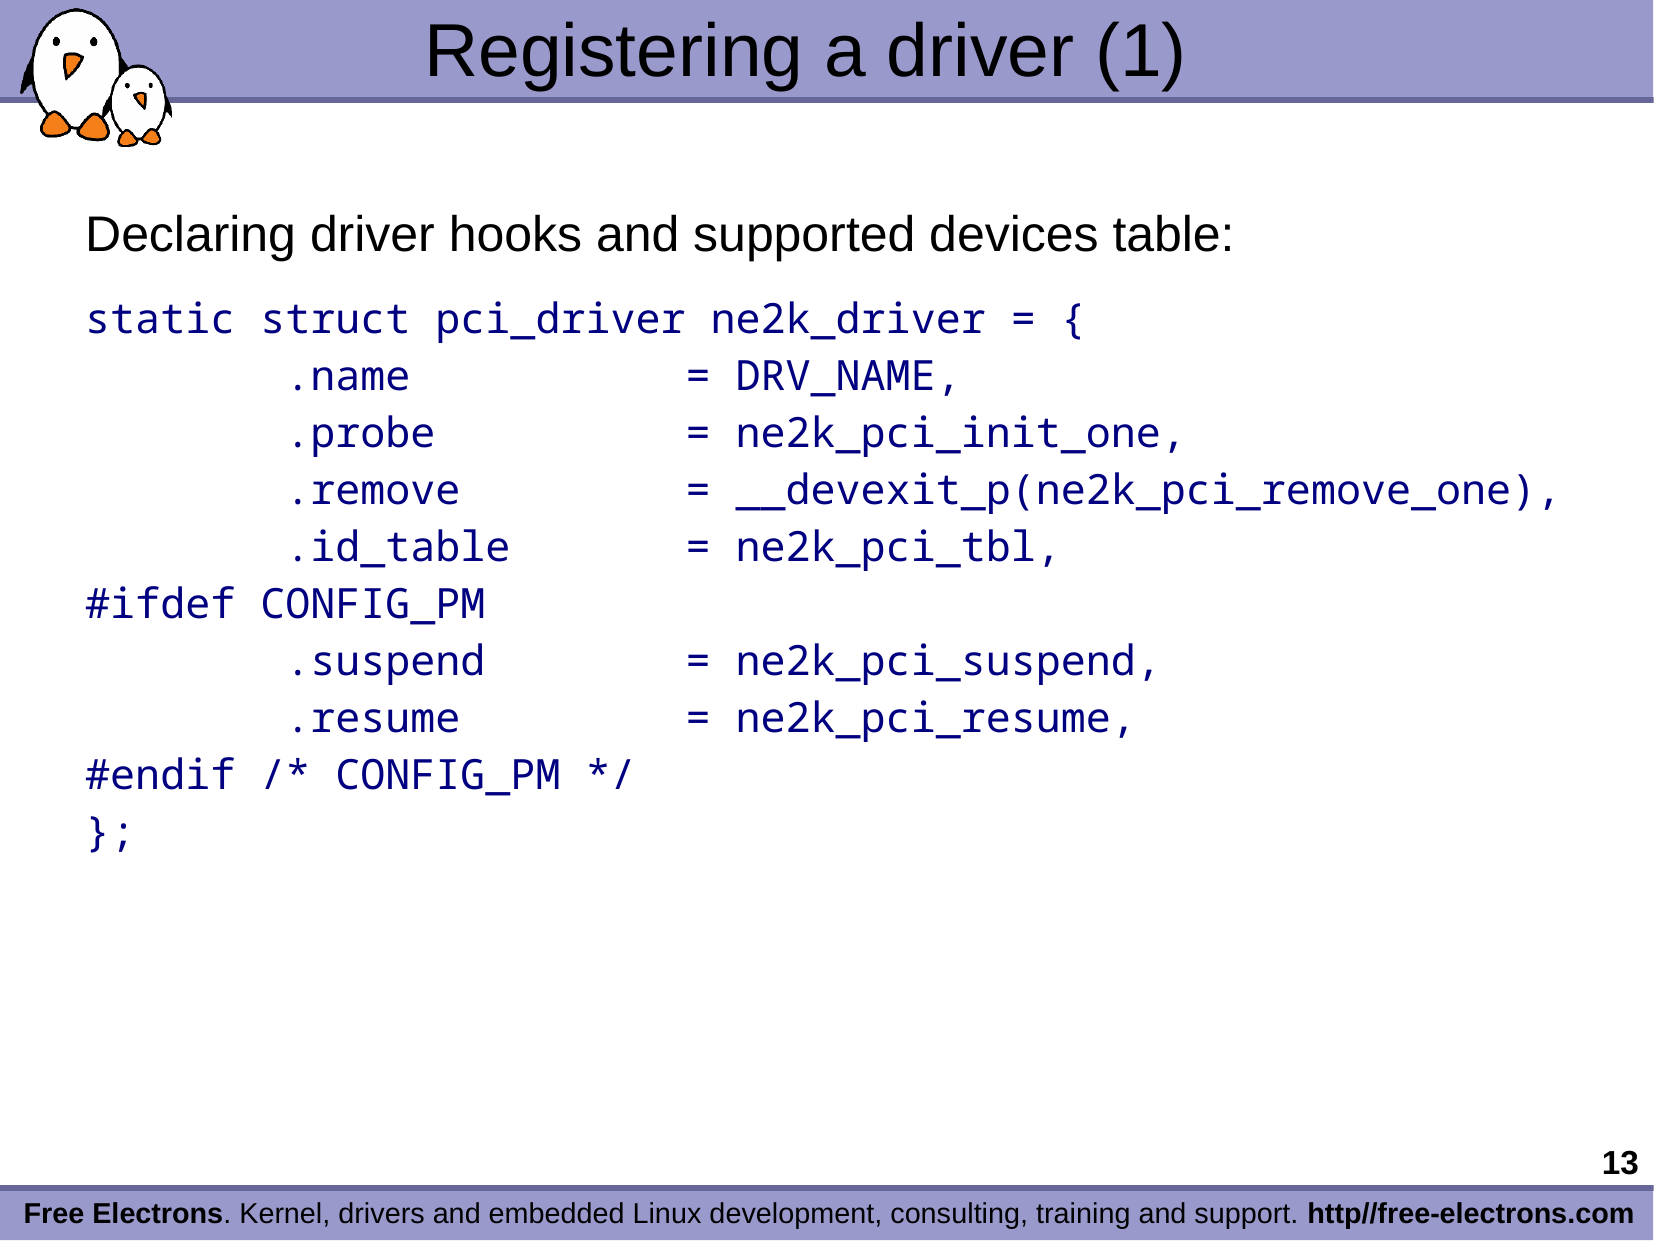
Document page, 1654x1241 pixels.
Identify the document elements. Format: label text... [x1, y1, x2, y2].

picture [20, 8, 172, 147]
list Declaring driver hooks and supported devices table: static struct pci_driver ne2k_driver = { .name = DRV_NAME, .probe = ne2k_pci_init_one, .remove = __devexit_p(ne2k_pci_remove_one), .id_table = ne2k_pci_tbl, #ifdef CONFIG_PM .suspend = ne2k_pci_suspend, .resume = ne2k_pci_resume, #endif /* CONFIG_PM */ }; [67, 205, 1582, 1056]
title Registering a driver (1) [60, 0, 1551, 101]
